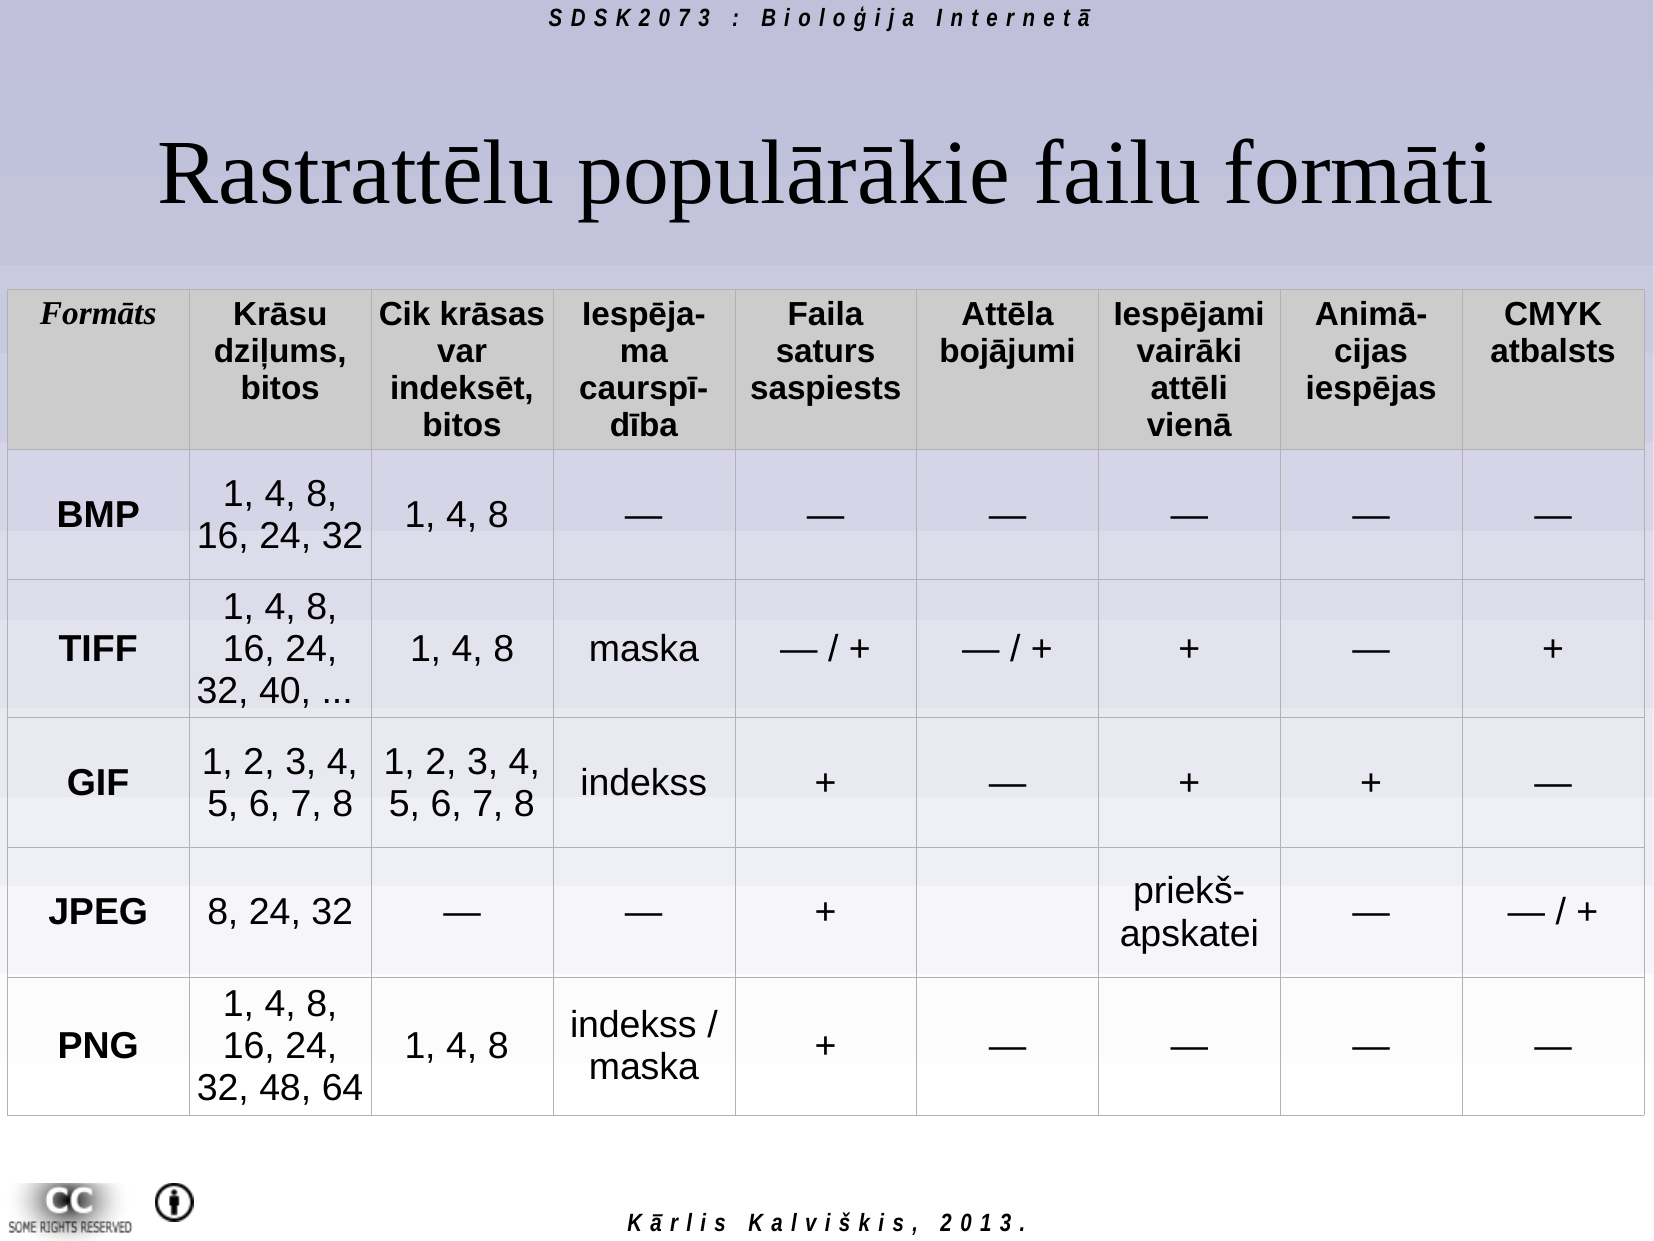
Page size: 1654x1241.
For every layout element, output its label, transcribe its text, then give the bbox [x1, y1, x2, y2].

table_cell 1, 4, 8, 16, 24, 32, 40, ... [190, 580, 371, 717]
table_cell + [1099, 718, 1280, 847]
table_cell — [554, 450, 735, 579]
table_cell 1, 4, 8 [372, 580, 553, 717]
table_cell — [917, 978, 1098, 1115]
table_header Cik krāsas var indeksēt, bitos [372, 296, 553, 449]
table_cell 1, 2, 3, 4, 5, 6, 7, 8 [372, 718, 553, 847]
table_cell BMP [8, 450, 189, 579]
table_header Attēla bojājumi [917, 296, 1098, 449]
table_cell maska [554, 580, 735, 717]
table_cell TIFF [8, 580, 189, 717]
table_cell [917, 848, 1098, 977]
table_cell — [917, 450, 1098, 579]
table_cell — [1463, 978, 1644, 1115]
table_cell — [372, 848, 553, 977]
table_cell — [1281, 580, 1462, 717]
table_cell 1, 4, 8, 16, 24, 32, 48, 64 [190, 978, 371, 1115]
table_cell — [1463, 718, 1644, 847]
table_cell + [1099, 580, 1280, 717]
table_cell GIF [8, 718, 189, 847]
table_cell + [1281, 718, 1462, 847]
title Rastrattēlu populārākie failu formāti [29, 49, 1625, 296]
table_cell — [736, 450, 916, 579]
table_header Iespējami vairāki attēli vienā [1099, 296, 1280, 449]
table_cell — [917, 718, 1098, 847]
table_cell 1, 4, 8, 16, 24, 32 [190, 450, 371, 579]
table_cell — / + [736, 580, 916, 717]
table_header Animā-cijas iespējas [1281, 296, 1462, 449]
table_cell indekss [554, 718, 735, 847]
table_cell + [1463, 580, 1644, 717]
table_cell — [1281, 450, 1462, 579]
table_cell + [736, 718, 916, 847]
table_cell 1, 2, 3, 4, 5, 6, 7, 8 [190, 718, 371, 847]
picture [0, 0, 1654, 1241]
table_cell 1, 4, 8 [372, 450, 553, 579]
table_cell 8, 24, 32 [190, 848, 371, 977]
table_cell — [1281, 848, 1462, 977]
table_header Krāsu dziļums, bitos [190, 296, 371, 449]
table_cell — [554, 848, 735, 977]
table_cell — [1099, 450, 1280, 579]
table_cell PNG [8, 978, 189, 1115]
table_cell + [736, 848, 916, 977]
table_cell indekss / maska [554, 978, 735, 1115]
table_header Faila saturs saspiests [736, 296, 916, 449]
table_header CMYK atbalsts [1463, 290, 1644, 449]
table_header Iespēja-ma caurspī-dība [554, 296, 735, 449]
table_cell — / + [1463, 848, 1644, 977]
table_header Formāts [8, 290, 189, 449]
table_cell JPEG [8, 848, 189, 977]
table_cell 1, 4, 8 [372, 978, 553, 1115]
table_cell priekš-apskatei [1099, 848, 1280, 977]
table_cell — [1281, 978, 1462, 1115]
table_cell — [1463, 450, 1644, 579]
table_cell + [736, 978, 916, 1115]
table_cell — / + [917, 580, 1098, 717]
table_cell — [1099, 978, 1280, 1115]
